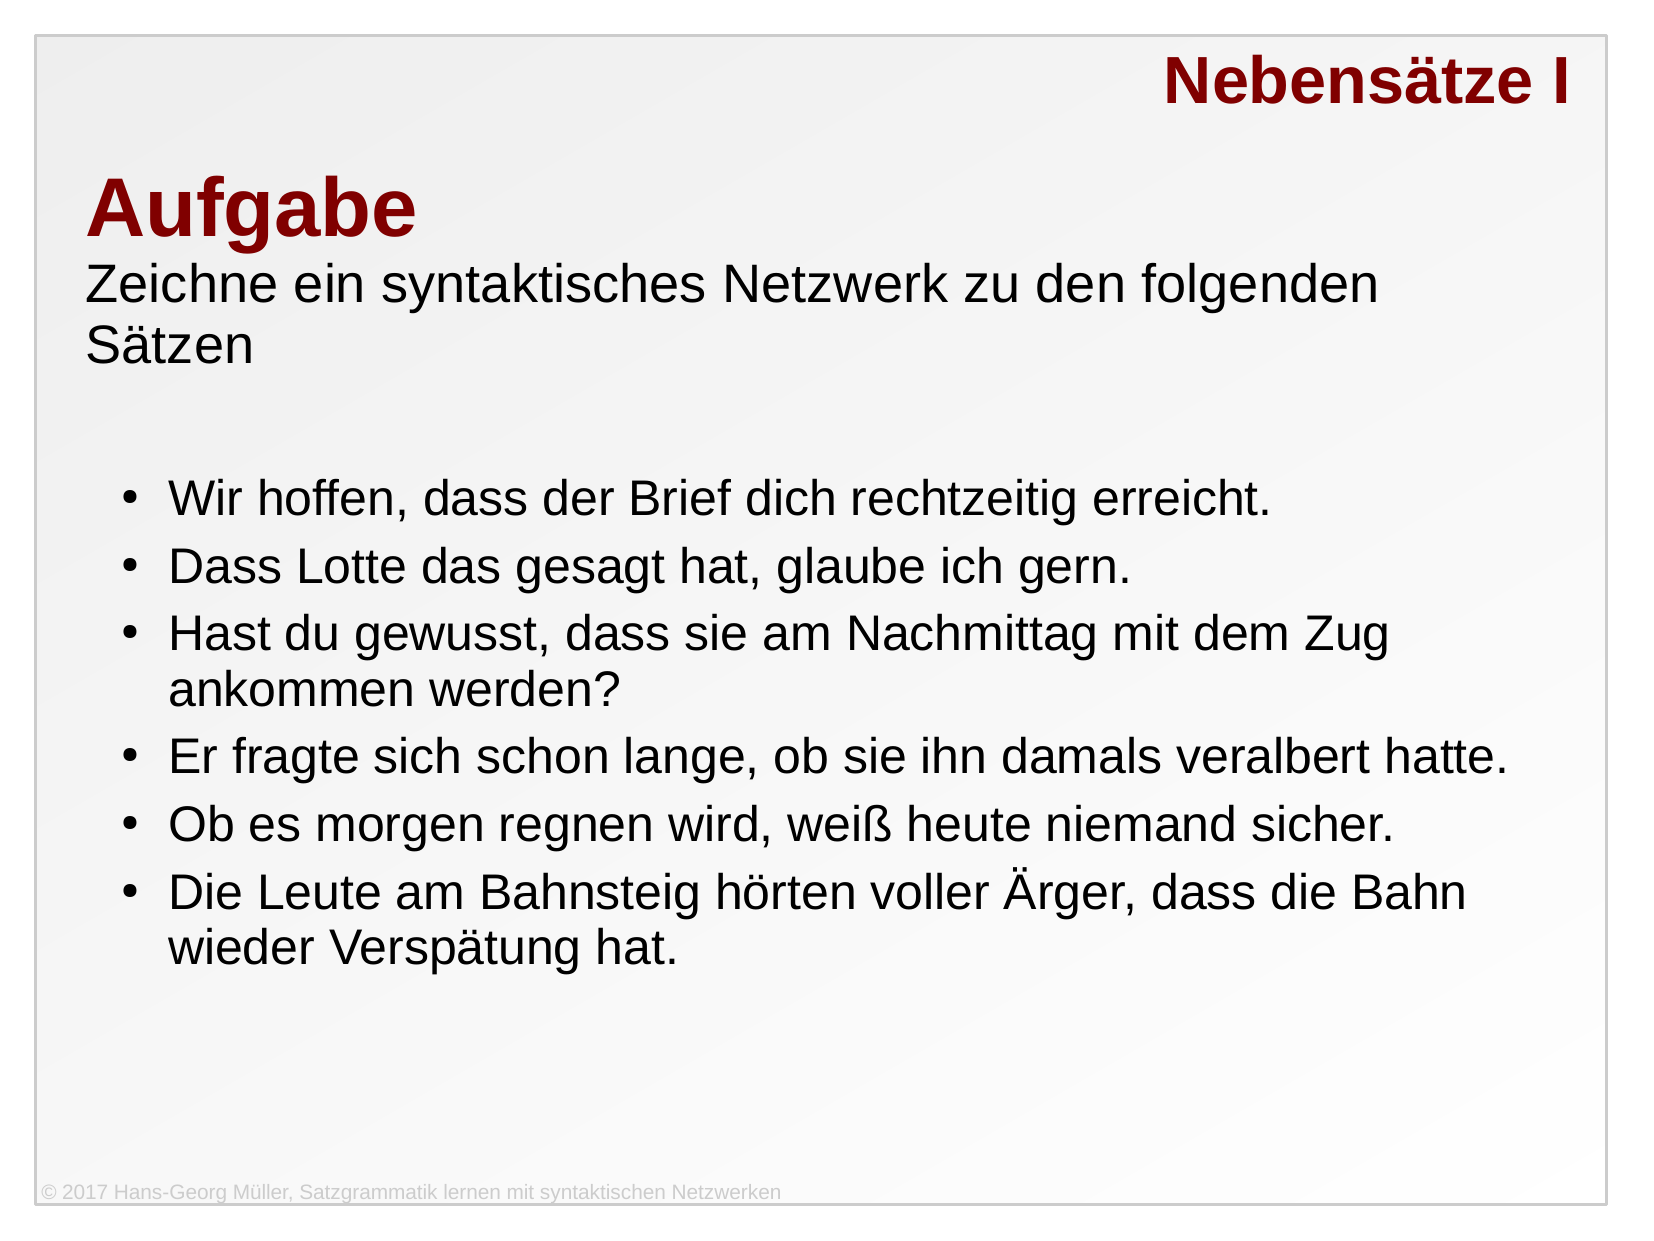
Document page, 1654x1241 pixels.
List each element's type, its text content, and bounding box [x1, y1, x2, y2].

title Nebensätze I [82, 43, 1572, 193]
text_box Aufgabe Zeichne ein syntaktisches Netzwerk zu den folgenden Sätzen [70, 153, 1571, 430]
text_box Wir hoffen, dass der Brief dich rechtzeitig erreicht. Dass Lotte das gesagt hat, glaube ich gern. Hast du gewusst, dass sie am Nachmittag mit dem Zug ankommen werden? Er fragte sich schon lange, ob sie ihn damals veralbert hatte. Ob es morgen regnen wird, weiß heute niemand sicher. Die Leute am Bahnsteig hörten voller Ärger, dass die Bahn wieder Verspätung hat. [106, 462, 1560, 1193]
